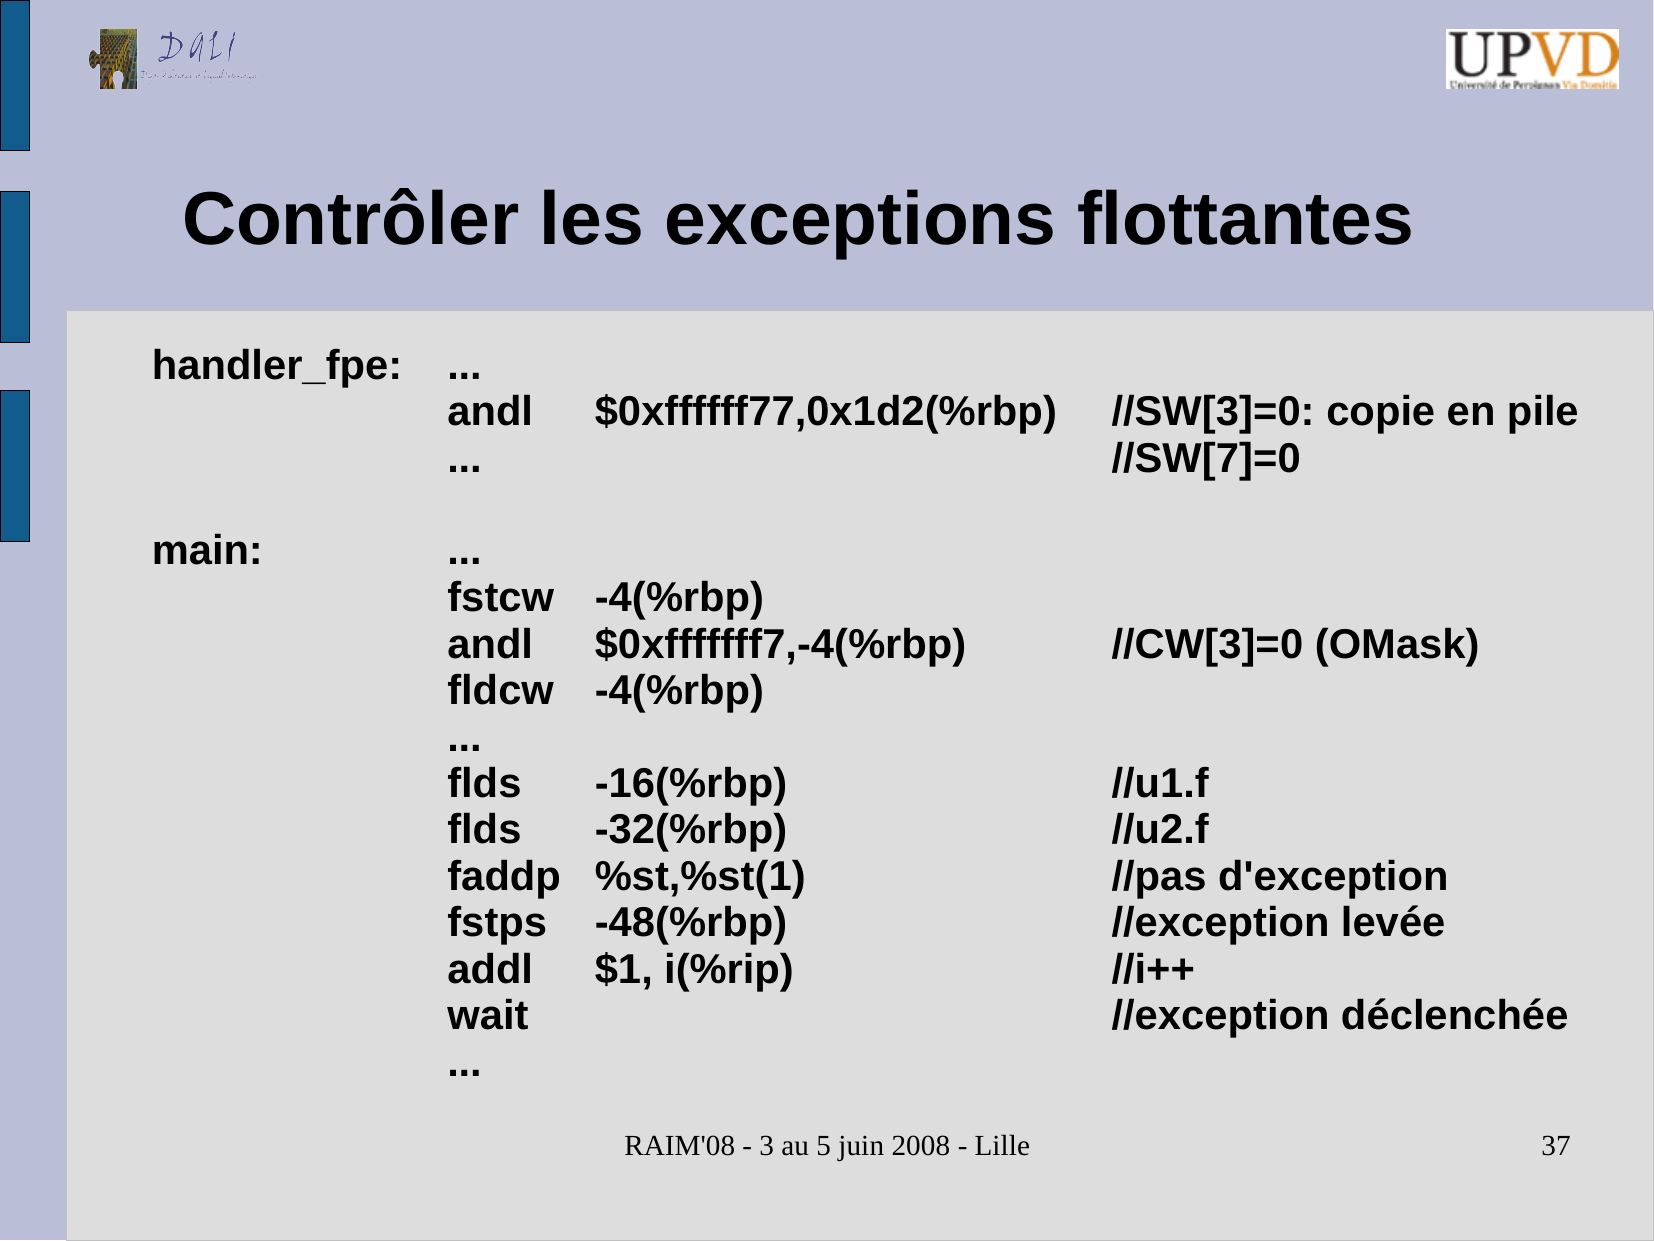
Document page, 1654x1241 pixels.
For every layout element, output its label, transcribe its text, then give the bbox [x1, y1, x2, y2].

text_box Contrôler les exceptions flottantes [167, 169, 1431, 268]
picture [88, 29, 261, 89]
text_box handler_fpe: ... andl $0xffffff77,0x1d2(%rbp) //SW[3]=0: copie en pile ... //SW[7]=0 main: ... fstcw -4(%rbp) andl $0xfffffff7,-4(%rbp) //CW[3]=0 (OMask) fldcw -4(%rbp) ... flds -16(%rbp) //u1.f flds -32(%rbp) //u2.f faddp %st,%st(1) //pas d'exception fstps -48(%rbp) //exception levée addl $1, i(%rip) //i++ wait //exception déclenchée ... [137, 334, 1594, 1109]
picture [1446, 29, 1619, 89]
